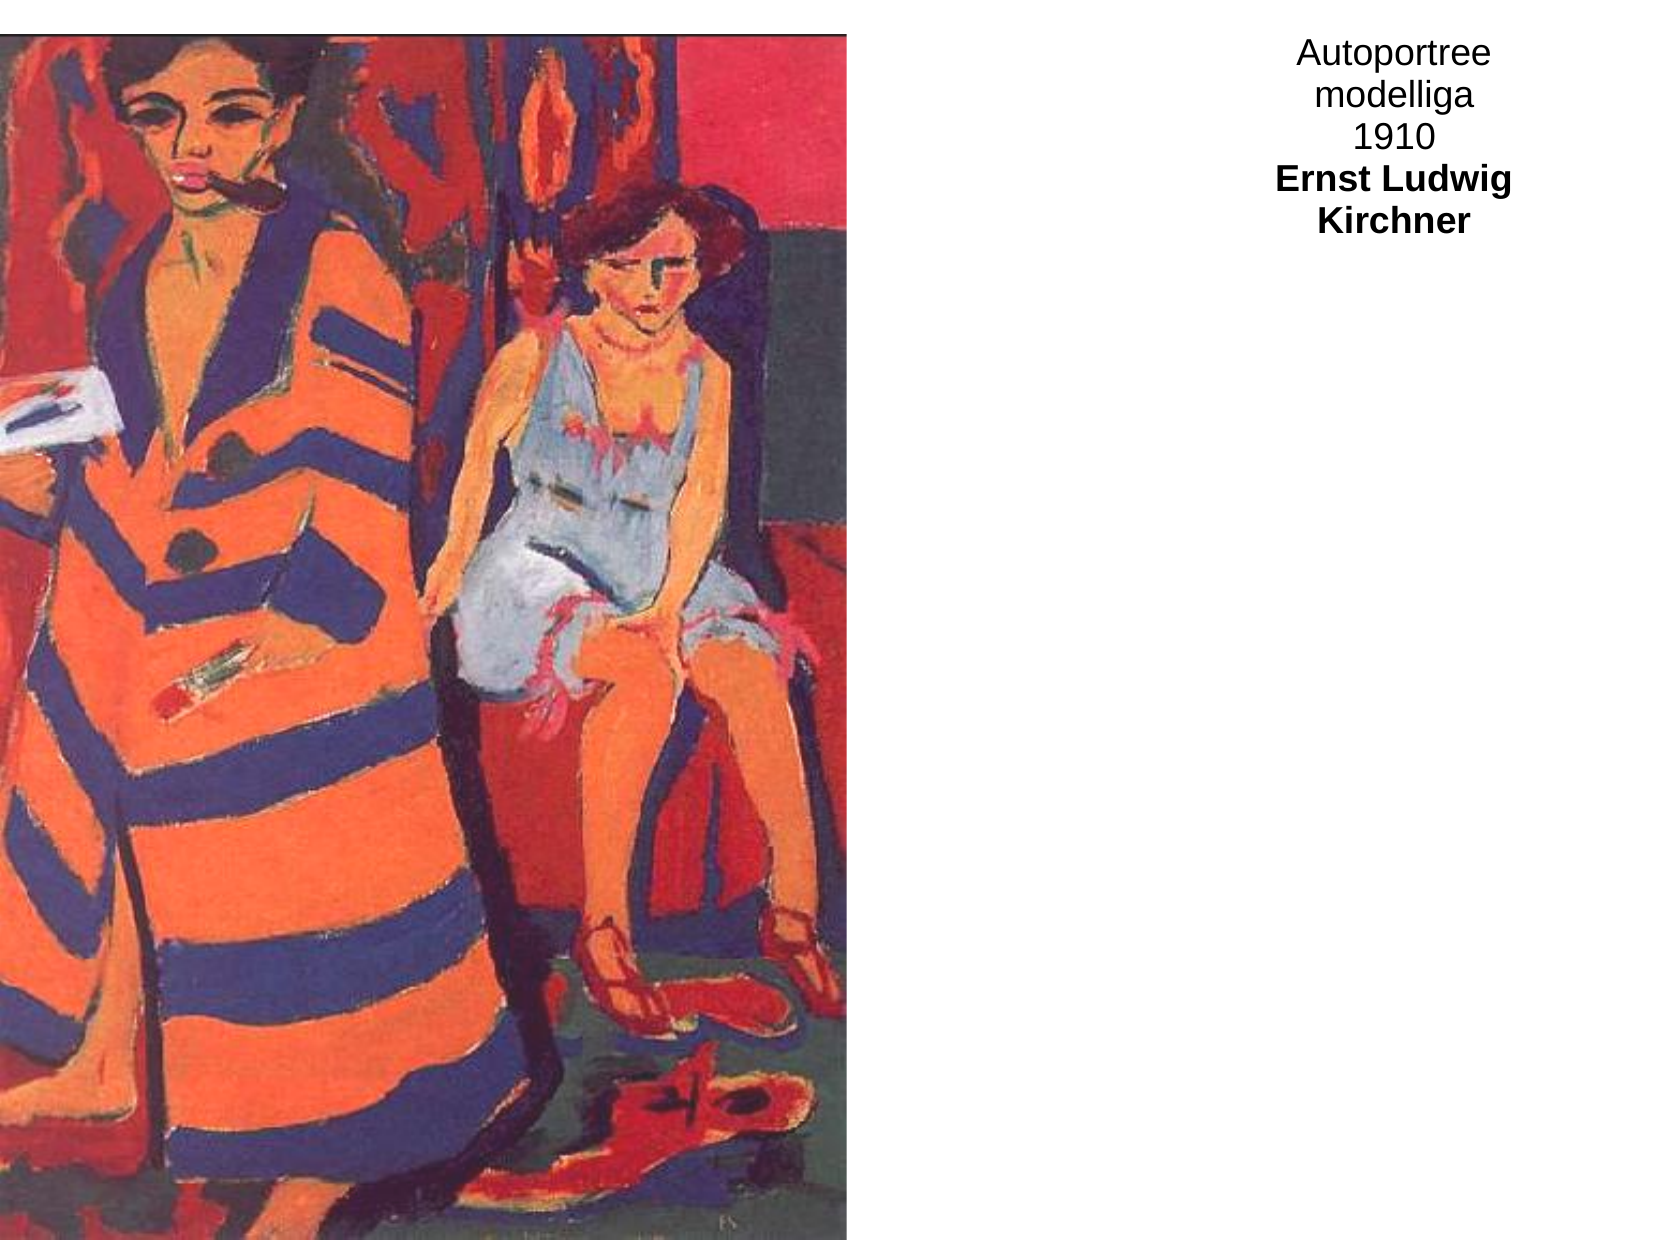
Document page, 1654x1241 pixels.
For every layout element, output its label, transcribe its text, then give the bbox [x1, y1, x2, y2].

title Autoportree modelliga 1910 Ernst Ludwig Kirchner [1217, 0, 1571, 315]
picture [0, 34, 847, 1241]
